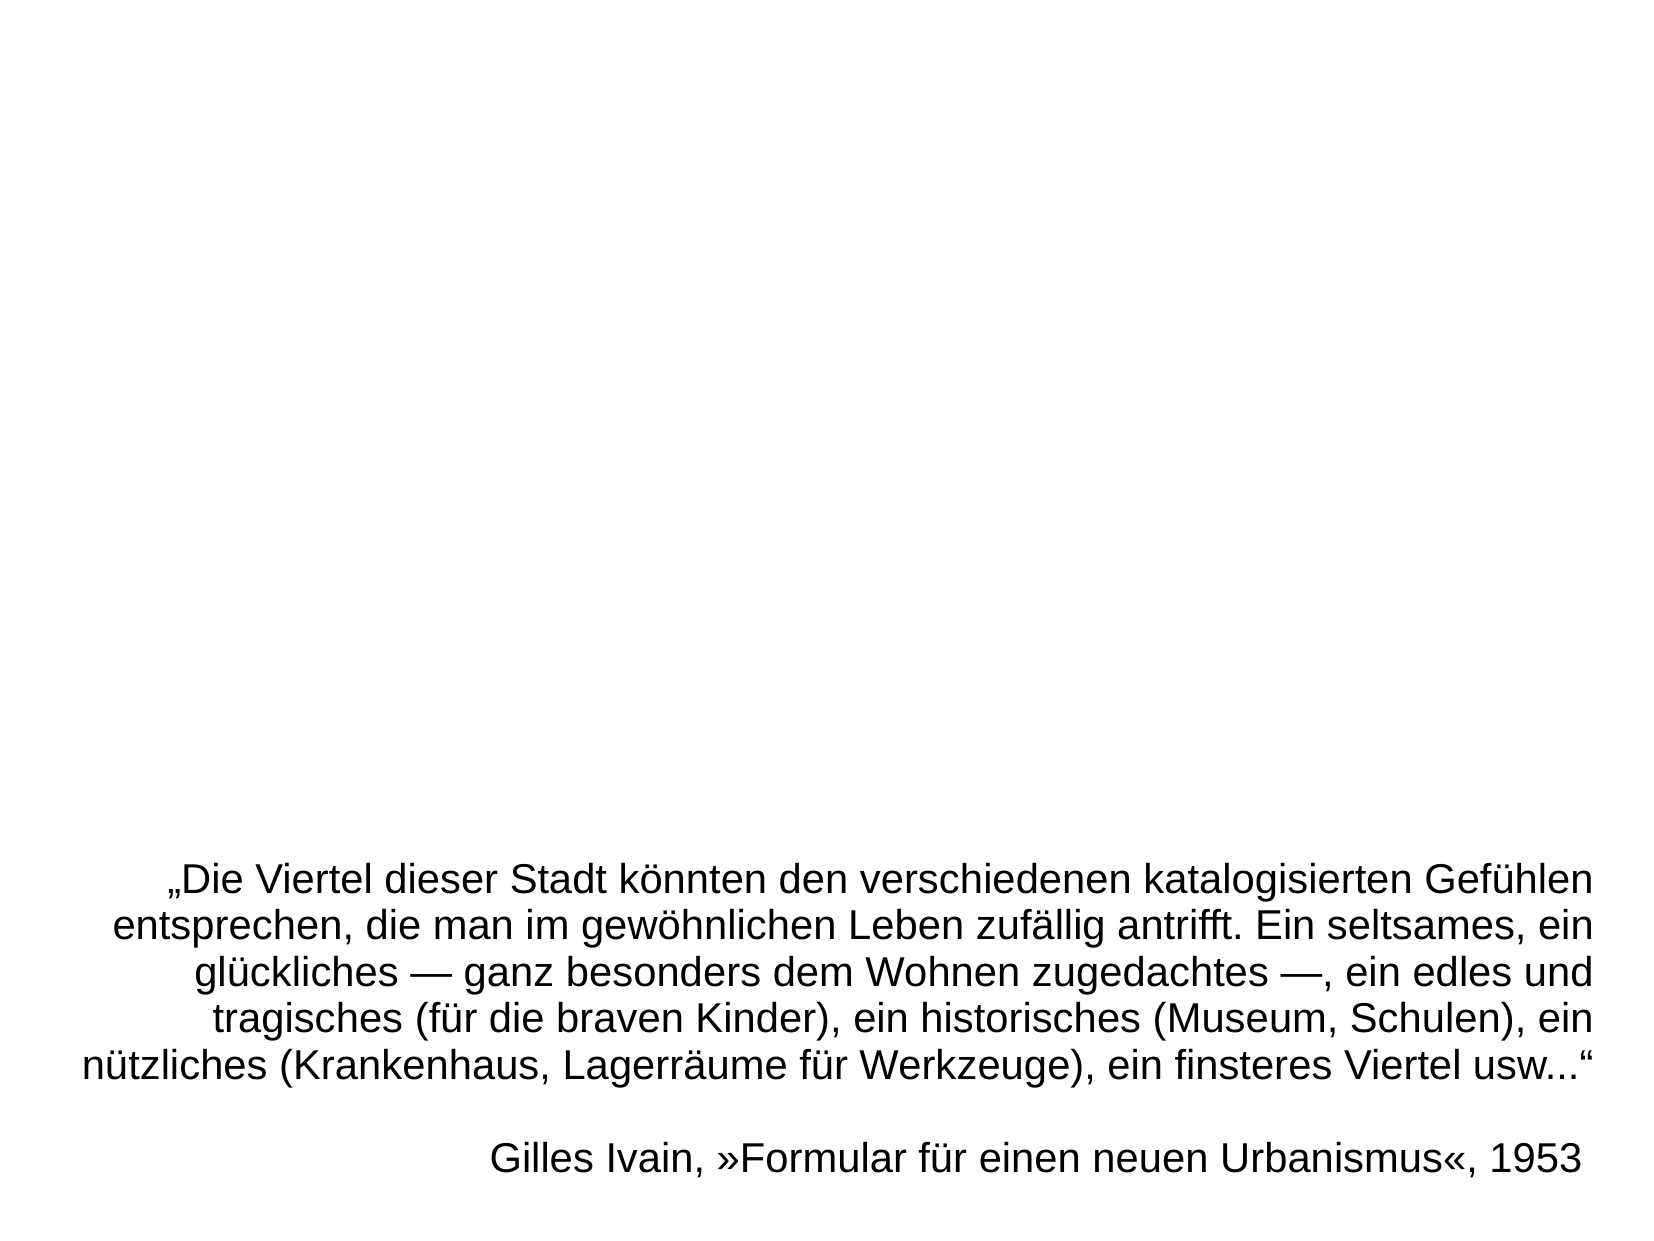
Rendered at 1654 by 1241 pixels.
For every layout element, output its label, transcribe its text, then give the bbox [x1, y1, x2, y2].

subtitle „Die Viertel dieser Stadt könnten den verschiedenen katalogisierten Gefühlen entsprechen, die man im gewöhnlichen Leben zufällig antrifft. Ein seltsames, ein glückliches — ganz besonders dem Wohnen zugedachtes —, ein edles und tragisches (für die braven Kinder), ein historisches (Museum, Schulen), ein nützliches (Krankenhaus, Lagerräume für Werkzeuge), ein finsteres Viertel usw...“ Gilles Ivain, »Formular für einen neuen Urbanismus«, 1953 [53, 56, 1595, 1182]
